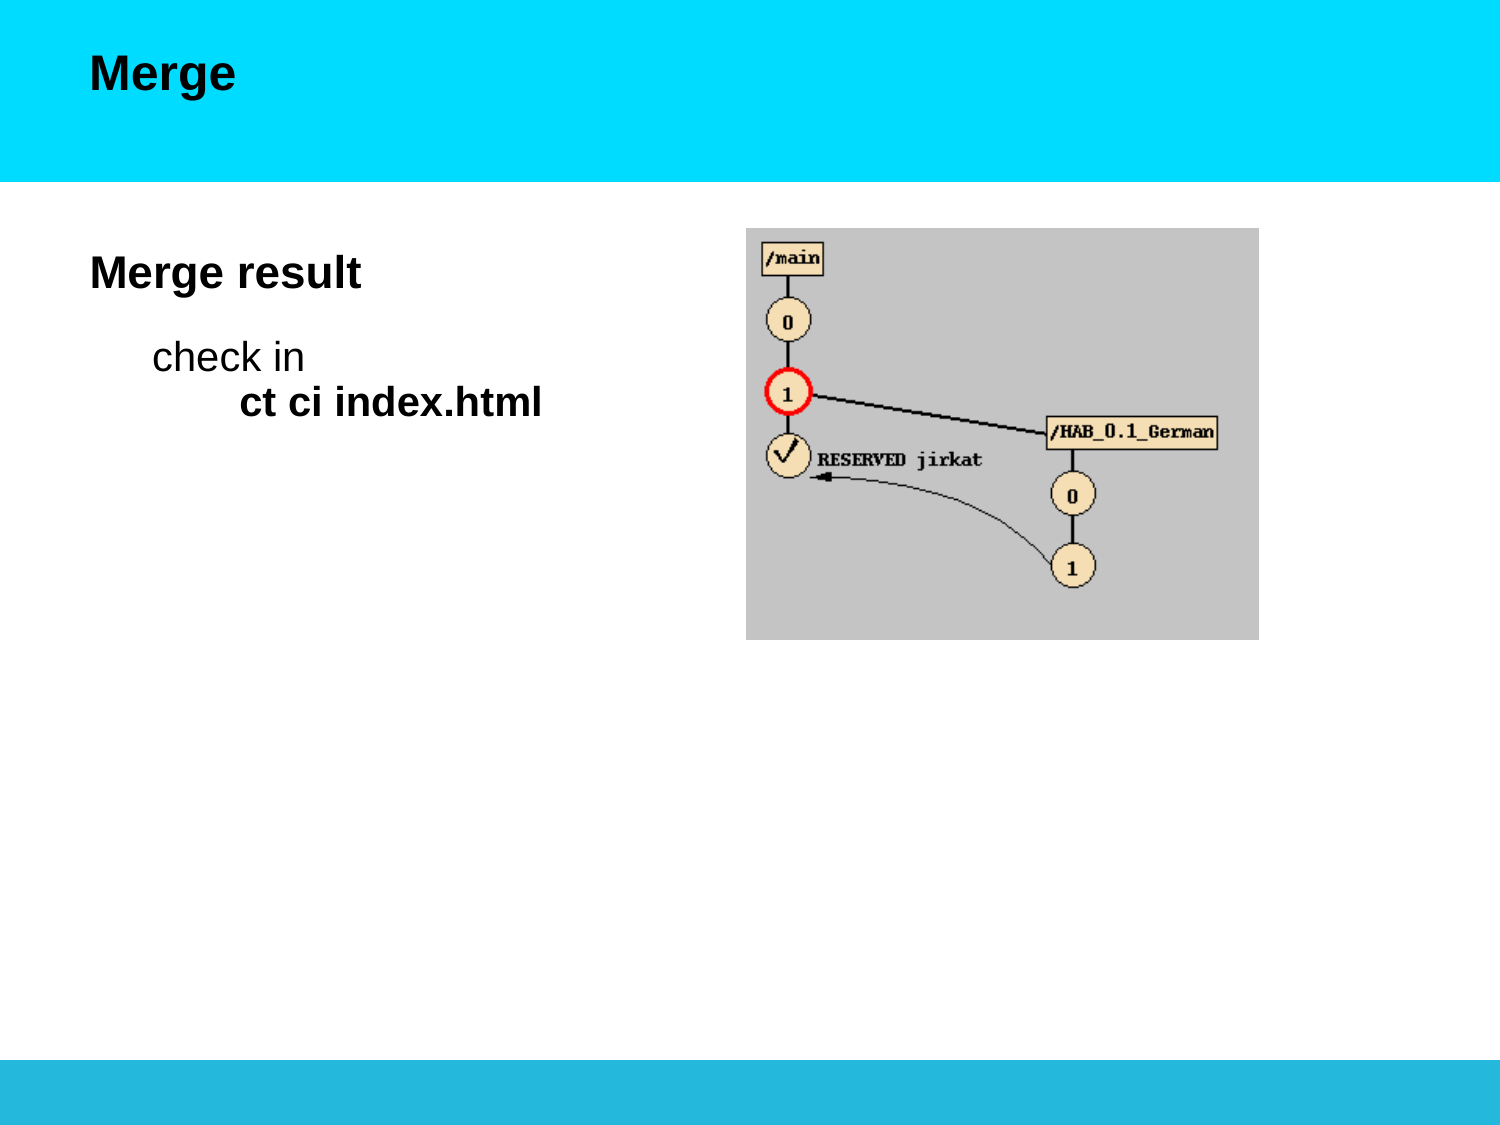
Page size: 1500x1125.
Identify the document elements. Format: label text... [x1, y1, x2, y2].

list Merge result check in ct ci index.html [74, 241, 738, 1044]
title Merge [74, 0, 1026, 173]
picture [0, 182, 1500, 1060]
